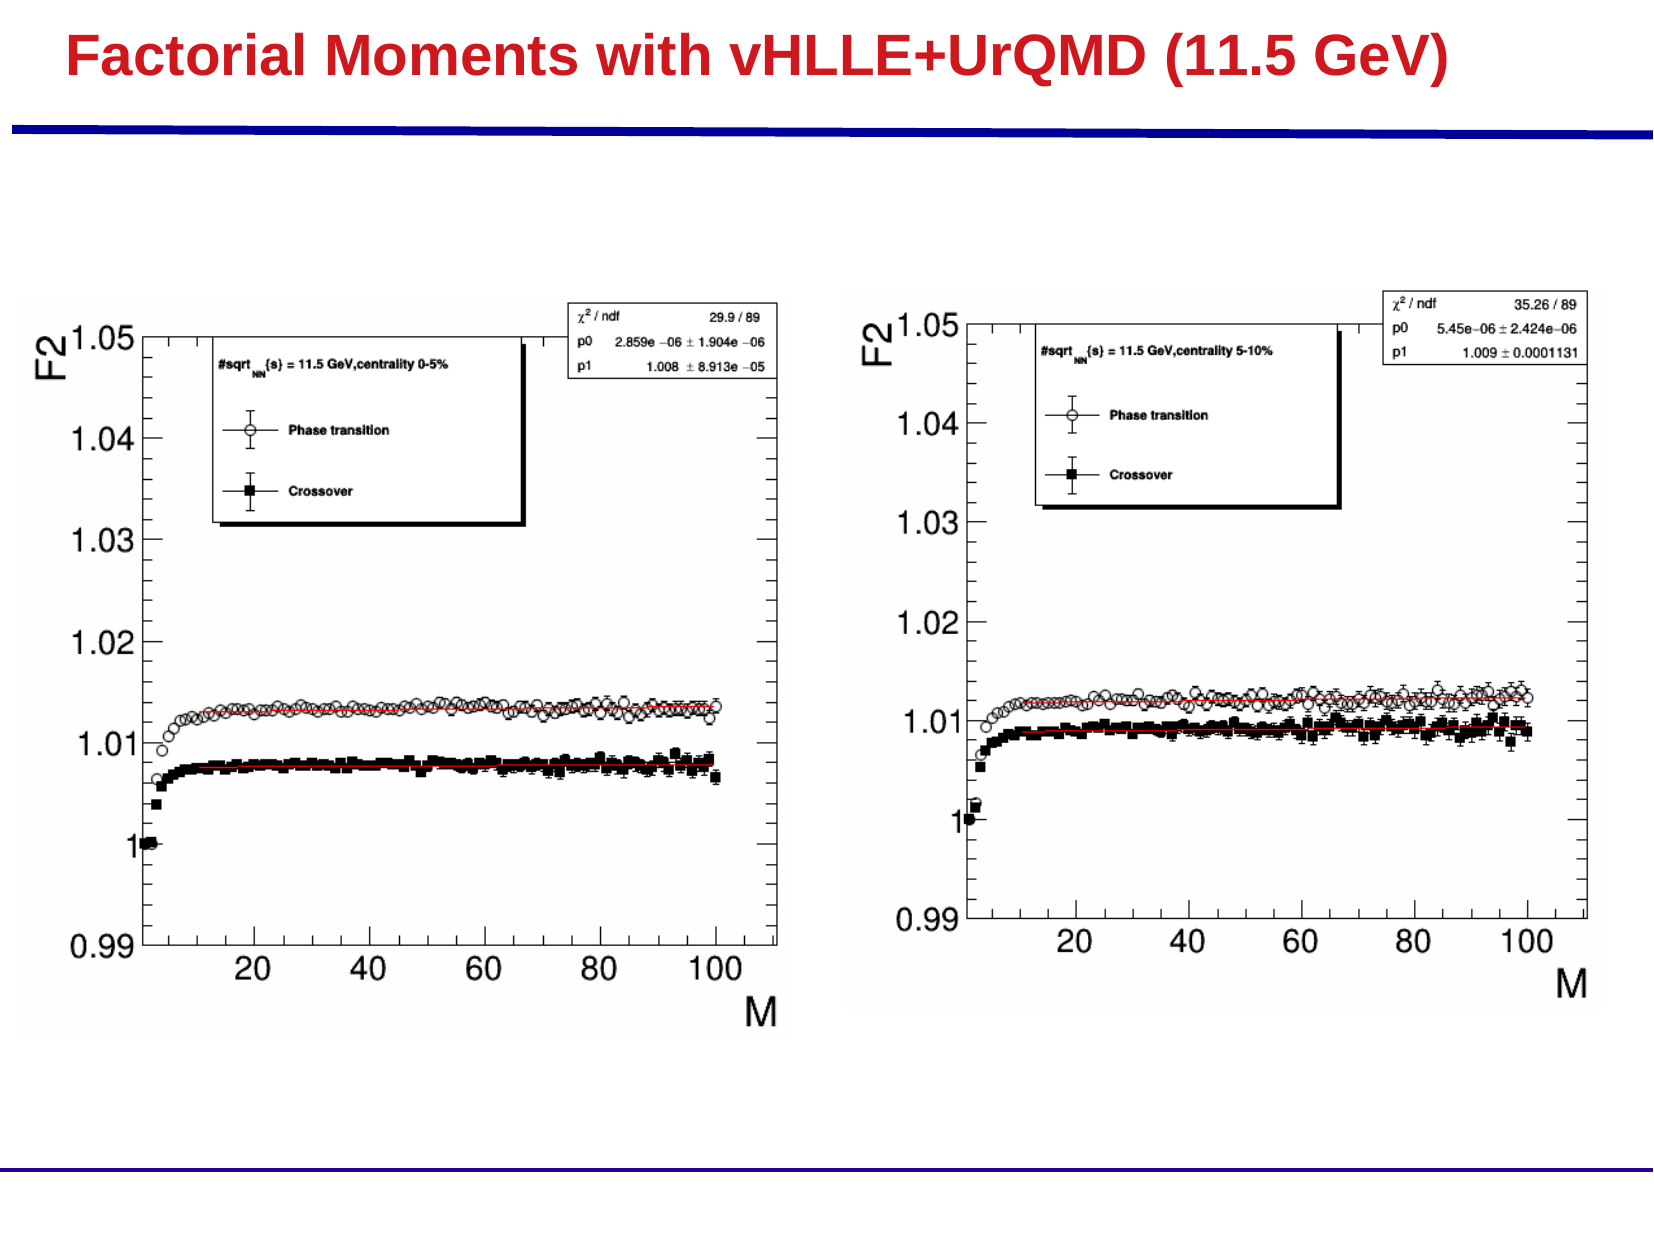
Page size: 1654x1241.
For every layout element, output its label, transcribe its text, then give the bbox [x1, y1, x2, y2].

picture [19, 300, 792, 1042]
picture [846, 288, 1602, 1013]
text_box Factorial Moments with vHLLE+UrQMD (11.5 GeV) [45, 15, 1471, 159]
